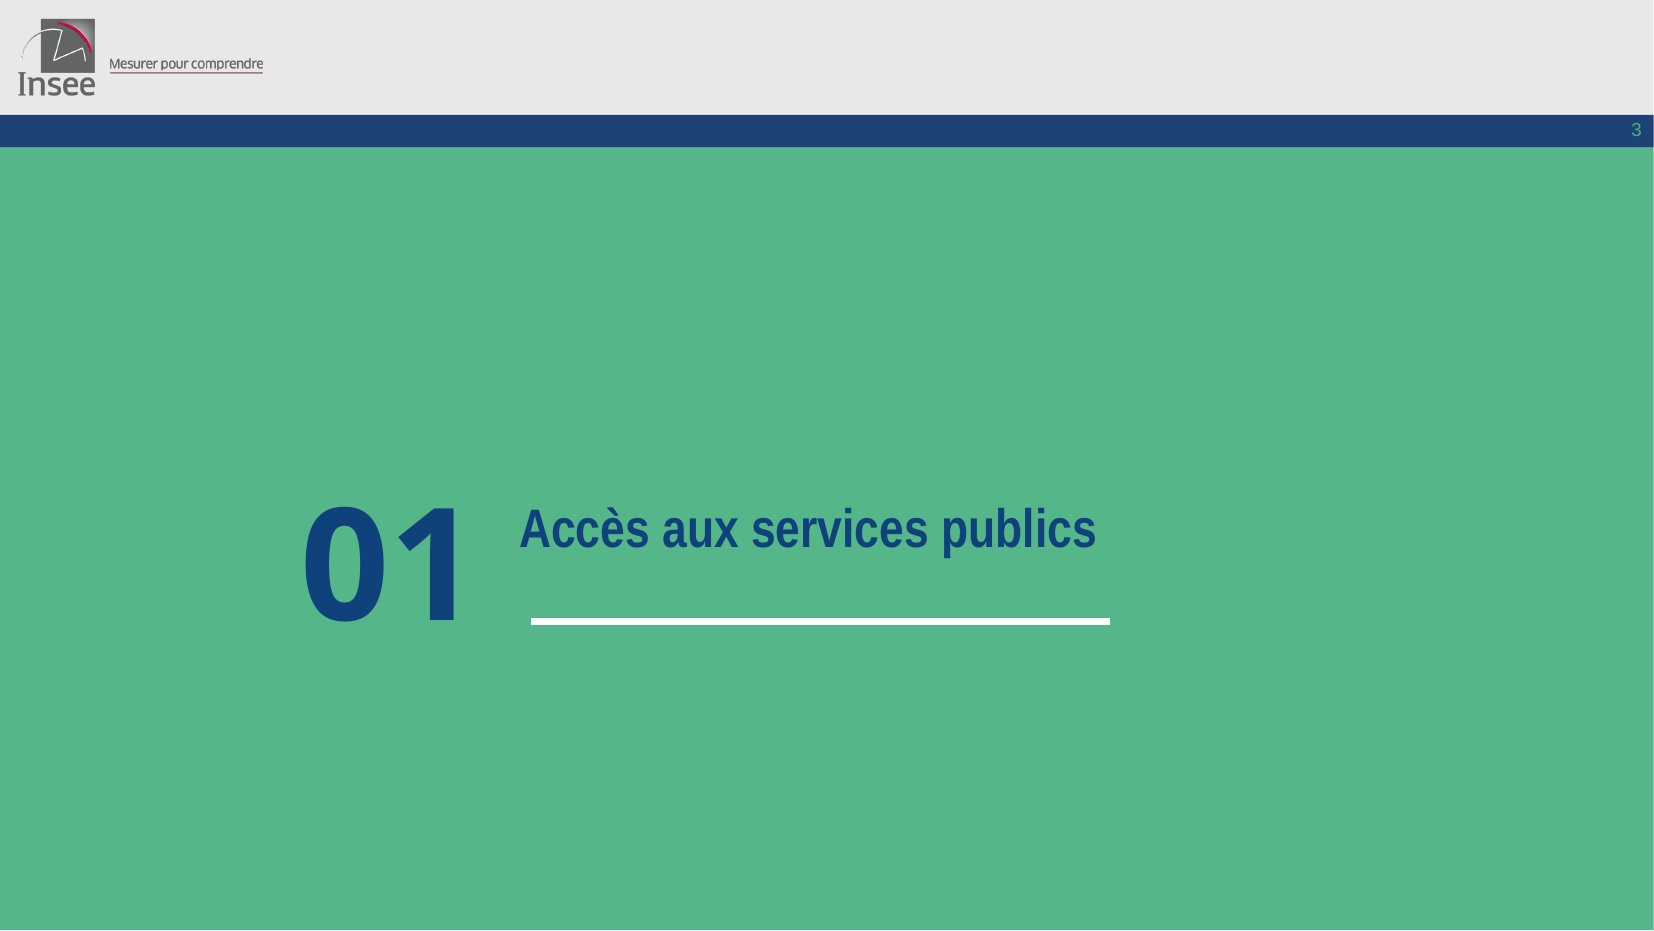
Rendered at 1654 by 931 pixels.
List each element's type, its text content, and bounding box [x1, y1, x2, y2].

title Accès aux services publics [526, 496, 1360, 622]
picture [14, 0, 263, 99]
text_box 01 [253, 422, 526, 697]
